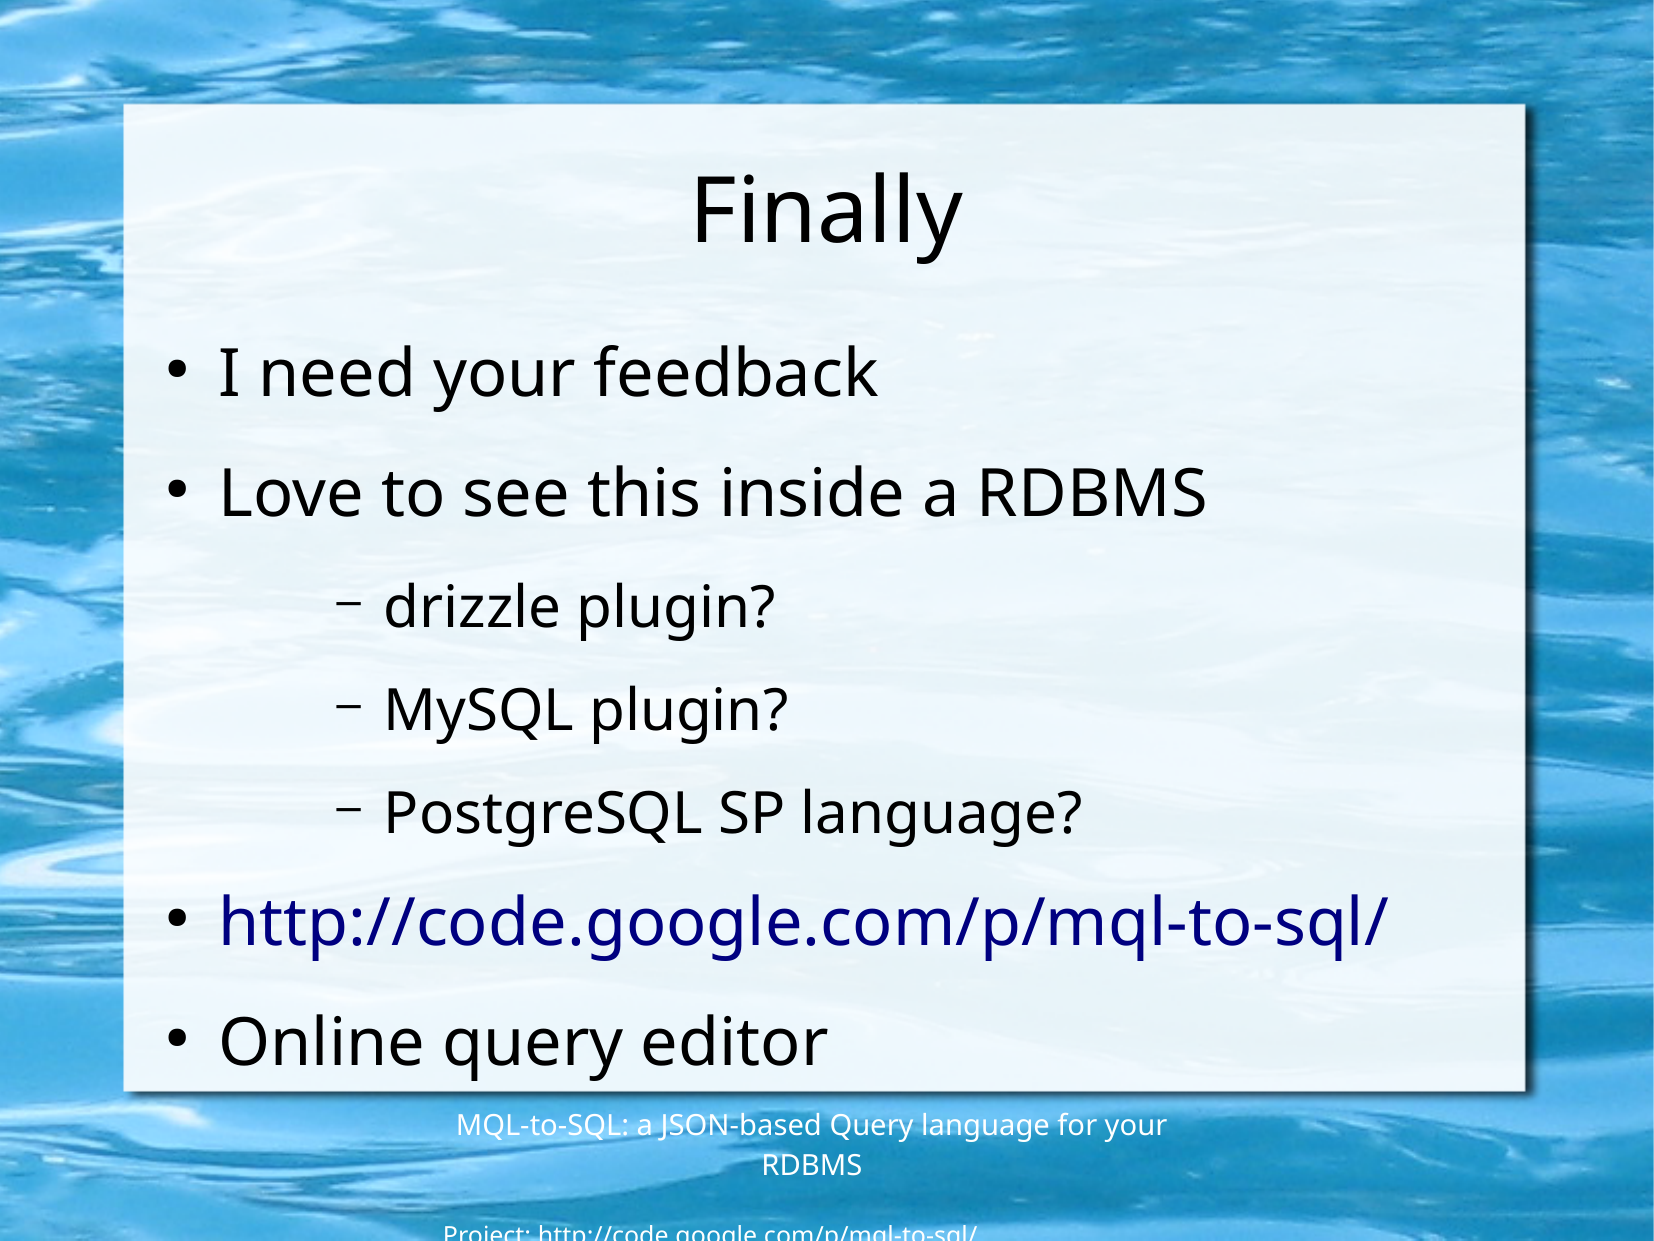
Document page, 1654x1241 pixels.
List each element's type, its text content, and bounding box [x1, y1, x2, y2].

picture [852, 1232, 859, 1241]
picture [804, 1232, 810, 1241]
picture [575, 1232, 583, 1241]
picture [827, 1232, 835, 1241]
picture [914, 1232, 921, 1241]
picture [471, 1232, 478, 1241]
title Finally [147, 118, 1506, 296]
picture [628, 1232, 635, 1241]
picture [795, 1232, 802, 1241]
picture [694, 1232, 701, 1241]
picture [876, 1232, 883, 1241]
picture [447, 1228, 454, 1235]
picture [861, 1232, 867, 1241]
list I need your feedback Love to see this inside a RDBMS drizzle plugin? MySQL plugin? PostgreSQL SP language? http://code.google.com/p/mql-to-sql/ Online query editor [147, 324, 1506, 999]
picture [950, 1232, 957, 1241]
picture [541, 1232, 548, 1241]
picture [780, 1232, 787, 1241]
picture [643, 1232, 650, 1241]
picture [0, 0, 1654, 1241]
picture [679, 1232, 686, 1241]
picture [725, 1232, 732, 1241]
picture [710, 1232, 717, 1241]
